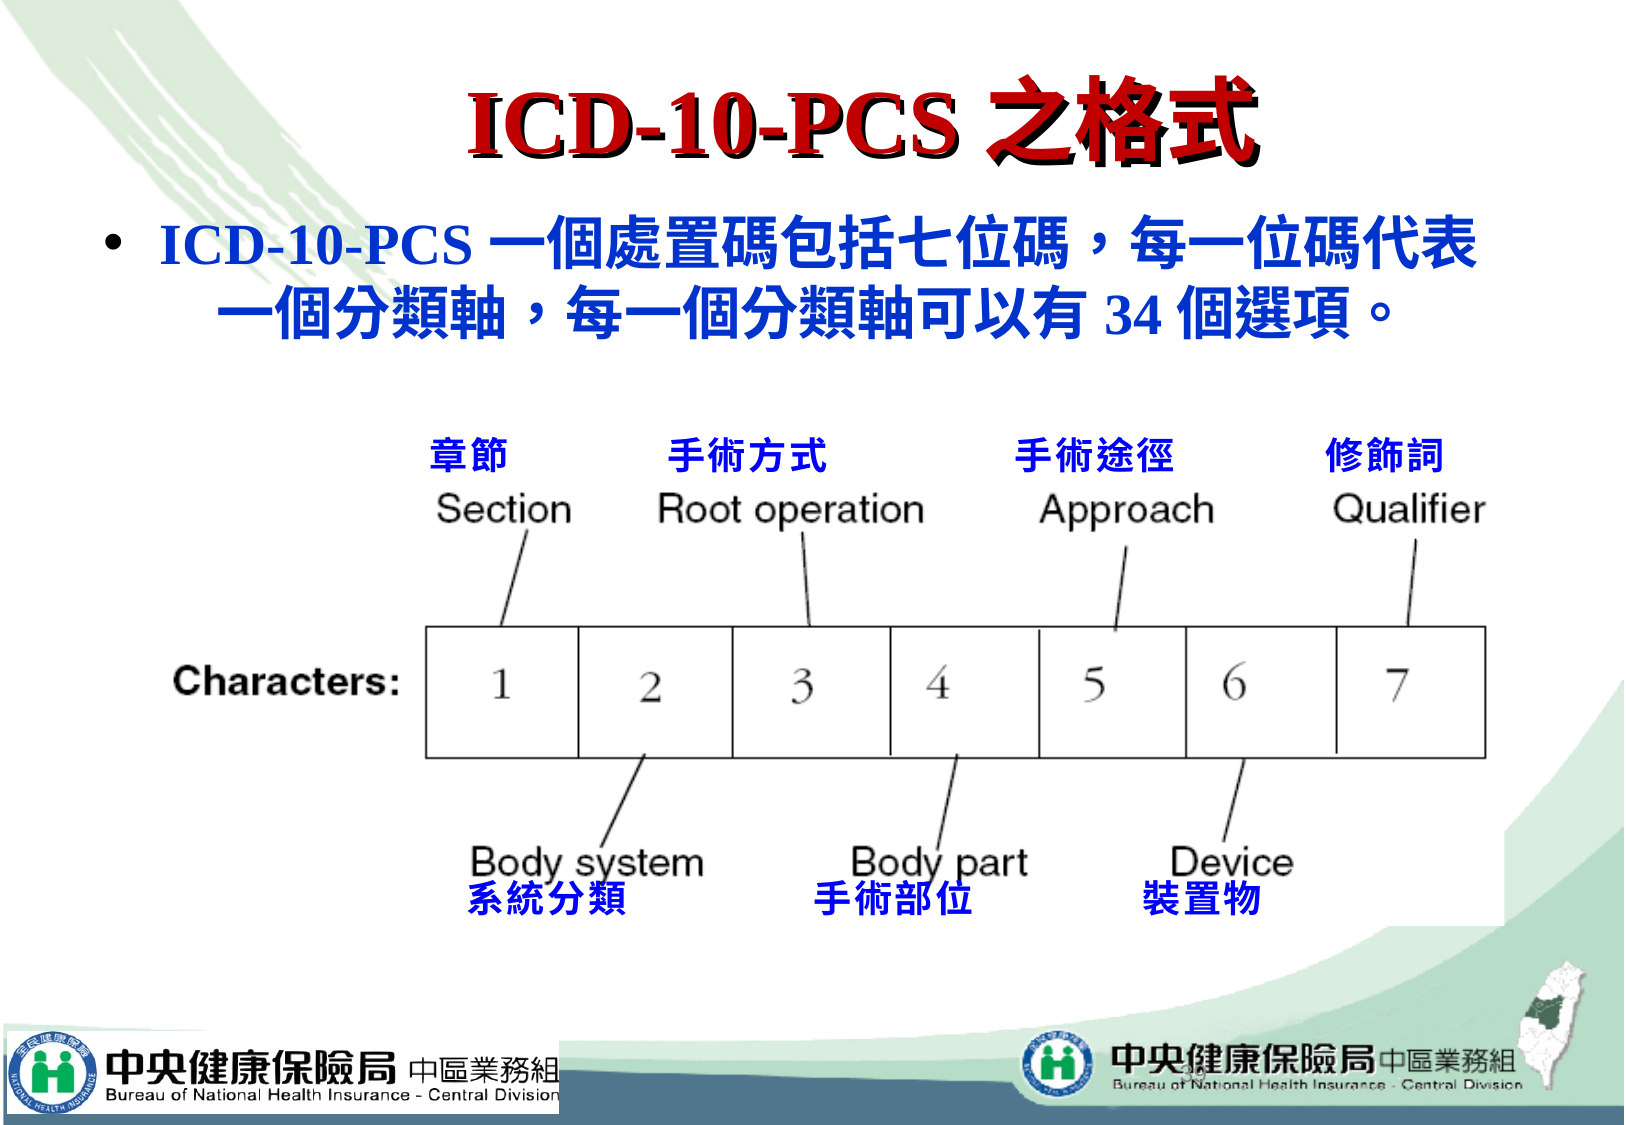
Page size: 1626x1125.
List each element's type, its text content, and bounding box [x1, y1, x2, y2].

title ICD-10-PCS之格式 [132, 46, 1591, 188]
list ICD-10-PCS一個處置碼包括七位碼，每一位碼代表一個分類軸，每一個分類軸可以有34個選項。 [88, 199, 1543, 622]
text_box [1164, 1042, 1544, 1103]
picture [95, 420, 1561, 976]
